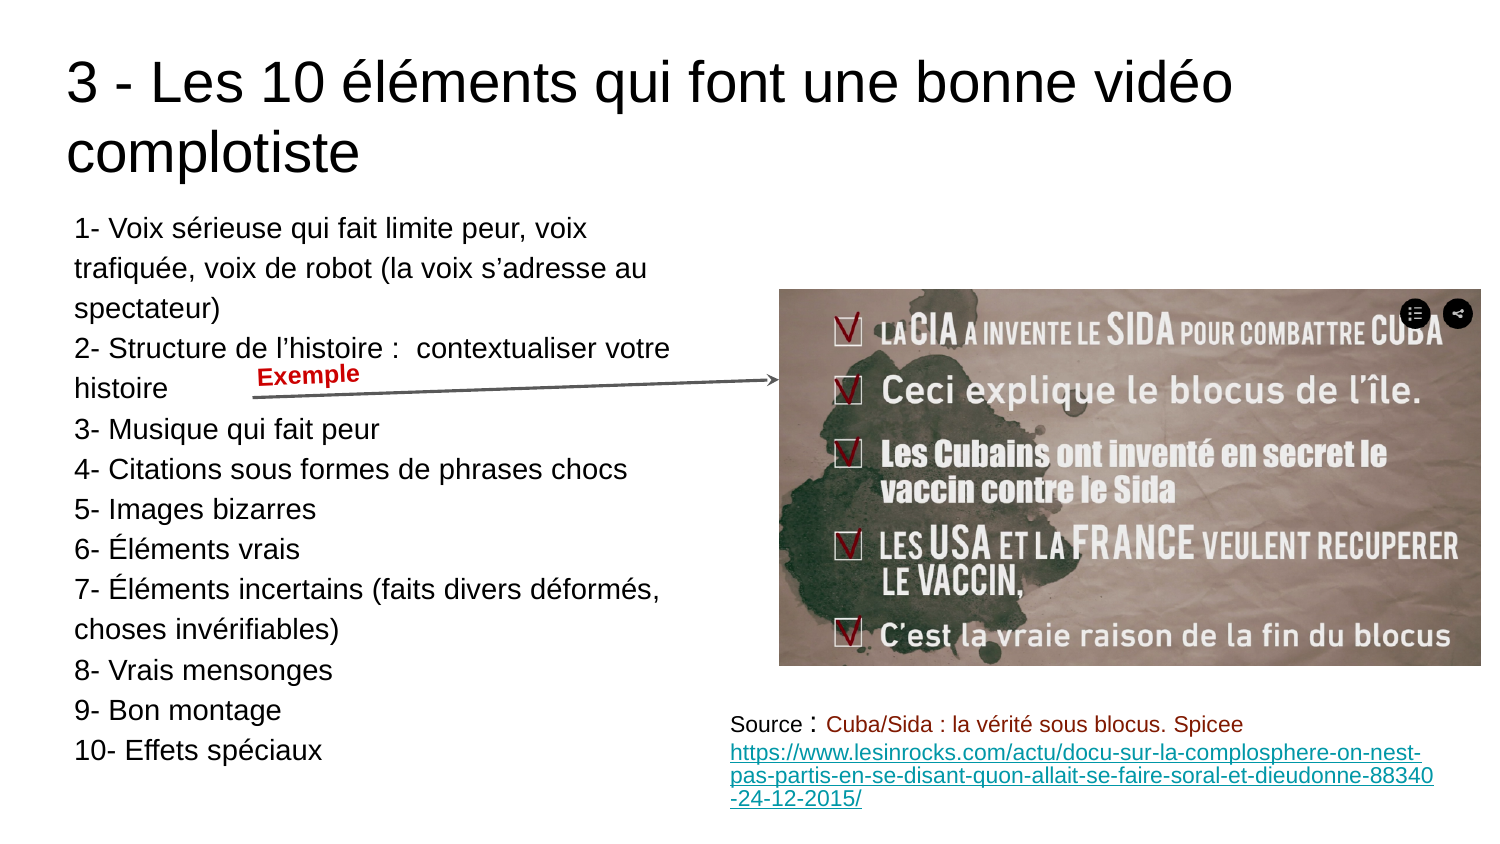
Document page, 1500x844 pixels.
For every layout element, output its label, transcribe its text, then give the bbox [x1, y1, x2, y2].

text_box Source : Cuba/Sida : la vérité sous blocus. Spicee https://www.lesinrocks.com/actu/docu-sur-la-complosphere-on-nest-pas-partis-en-se-disant-quon-allait-se-faire-soral-et-dieudonne-88340-24-12-2015/ [715, 687, 1450, 819]
list 1- Voix sérieuse qui fait limite peur, voix trafiquée, voix de robot (la voix s’adresse au spectateur) 2- Structure de l’histoire : contextualiser votre histoire 3- Musique qui fait peur 4- Citations sous formes de phrases chocs 5- Images bizarres 6- Éléments vrais 7- Éléments incertains (faits divers déformés, choses invérifiables) 8- Vrais mensonges 9- Bon montage 10- Effets spéciaux [59, 189, 716, 750]
picture [779, 289, 1481, 666]
title 3 - Les 10 éléments qui font une bonne vidéo complotiste [51, 28, 1449, 123]
text_box Exemple [240, 339, 422, 410]
